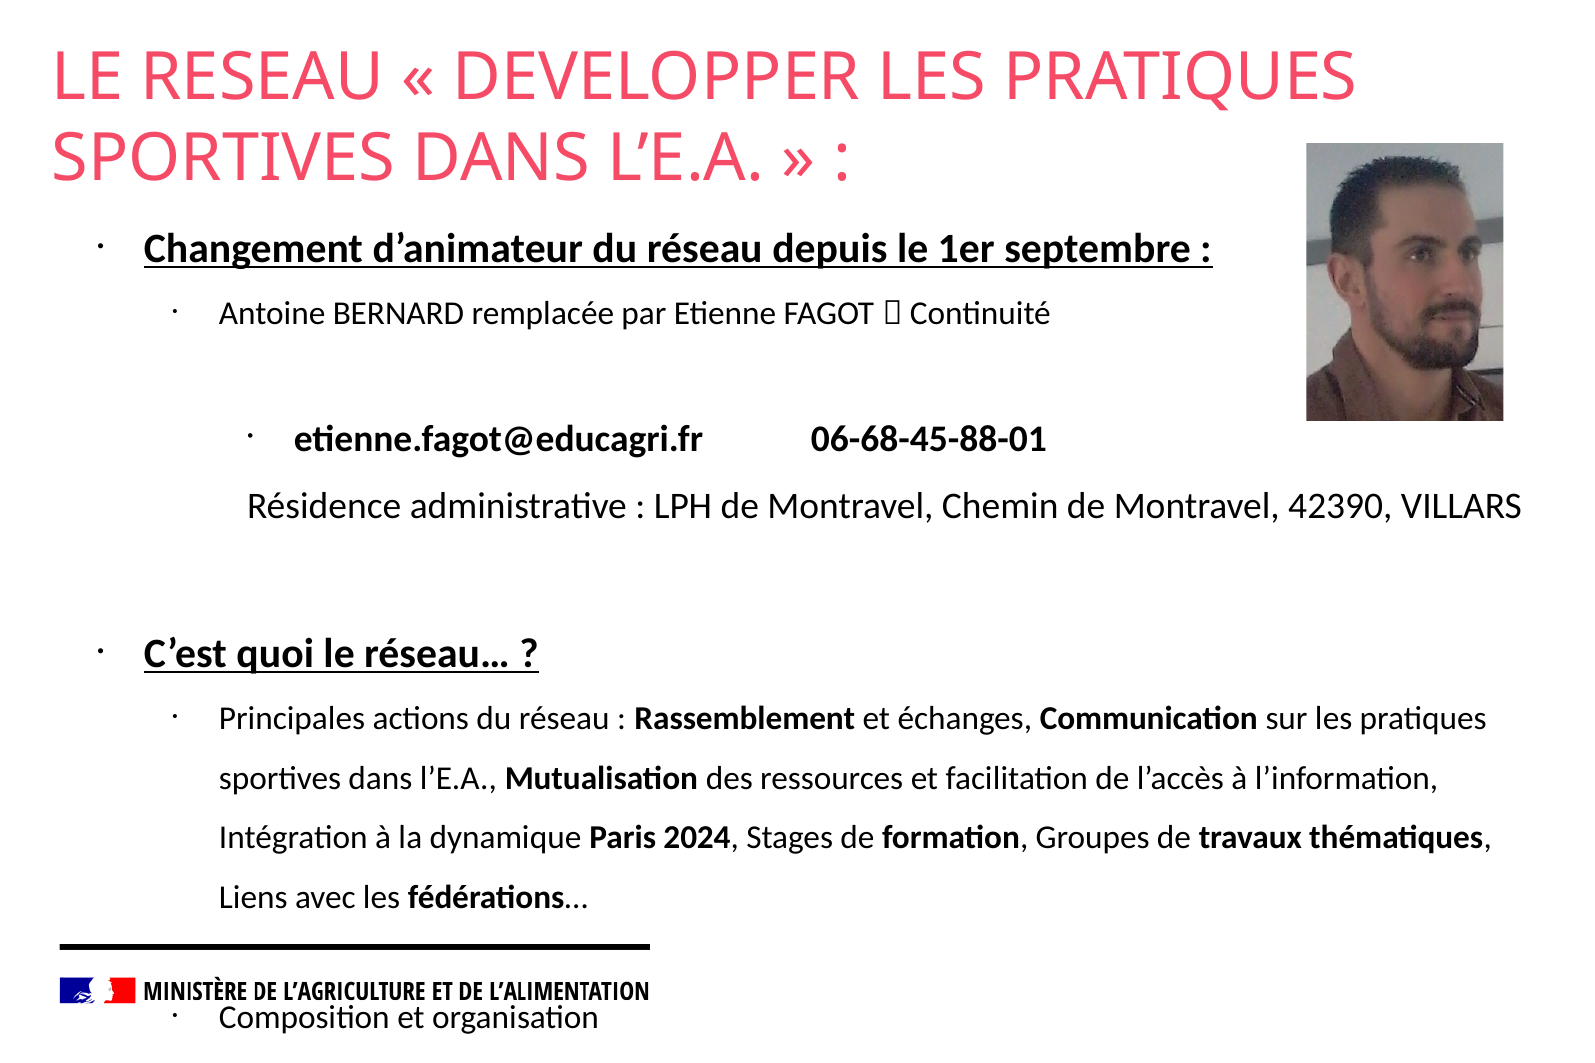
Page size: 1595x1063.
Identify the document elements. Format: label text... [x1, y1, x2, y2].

title LE RESEAU « DEVELOPPER LES PRATIQUES SPORTIVES DANS L’E.A. » : [36, 26, 1558, 219]
picture [1306, 143, 1504, 421]
text_box Changement d’animateur du réseau depuis le 1er septembre : Antoine BERNARD remplacée par Etienne FAGOT  Continuité etienne.fagot@educagri.fr 06-68-45-88-01 Résidence administrative : LPH de Montravel, Chemin de Montravel, 42390, VILLARS C’est quoi le réseau… ? Principales actions du réseau : Rassemblement et échanges, Communication sur les pratiques sportives dans l’E.A., Mutualisation des ressources et facilitation de l’accès à l’information, Intégration à la dynamique Paris 2024, Stages de formation, Groupes de travaux thématiques, Liens avec les fédérations… Composition et organisation [82, 143, 1569, 924]
picture [59, 944, 650, 1004]
